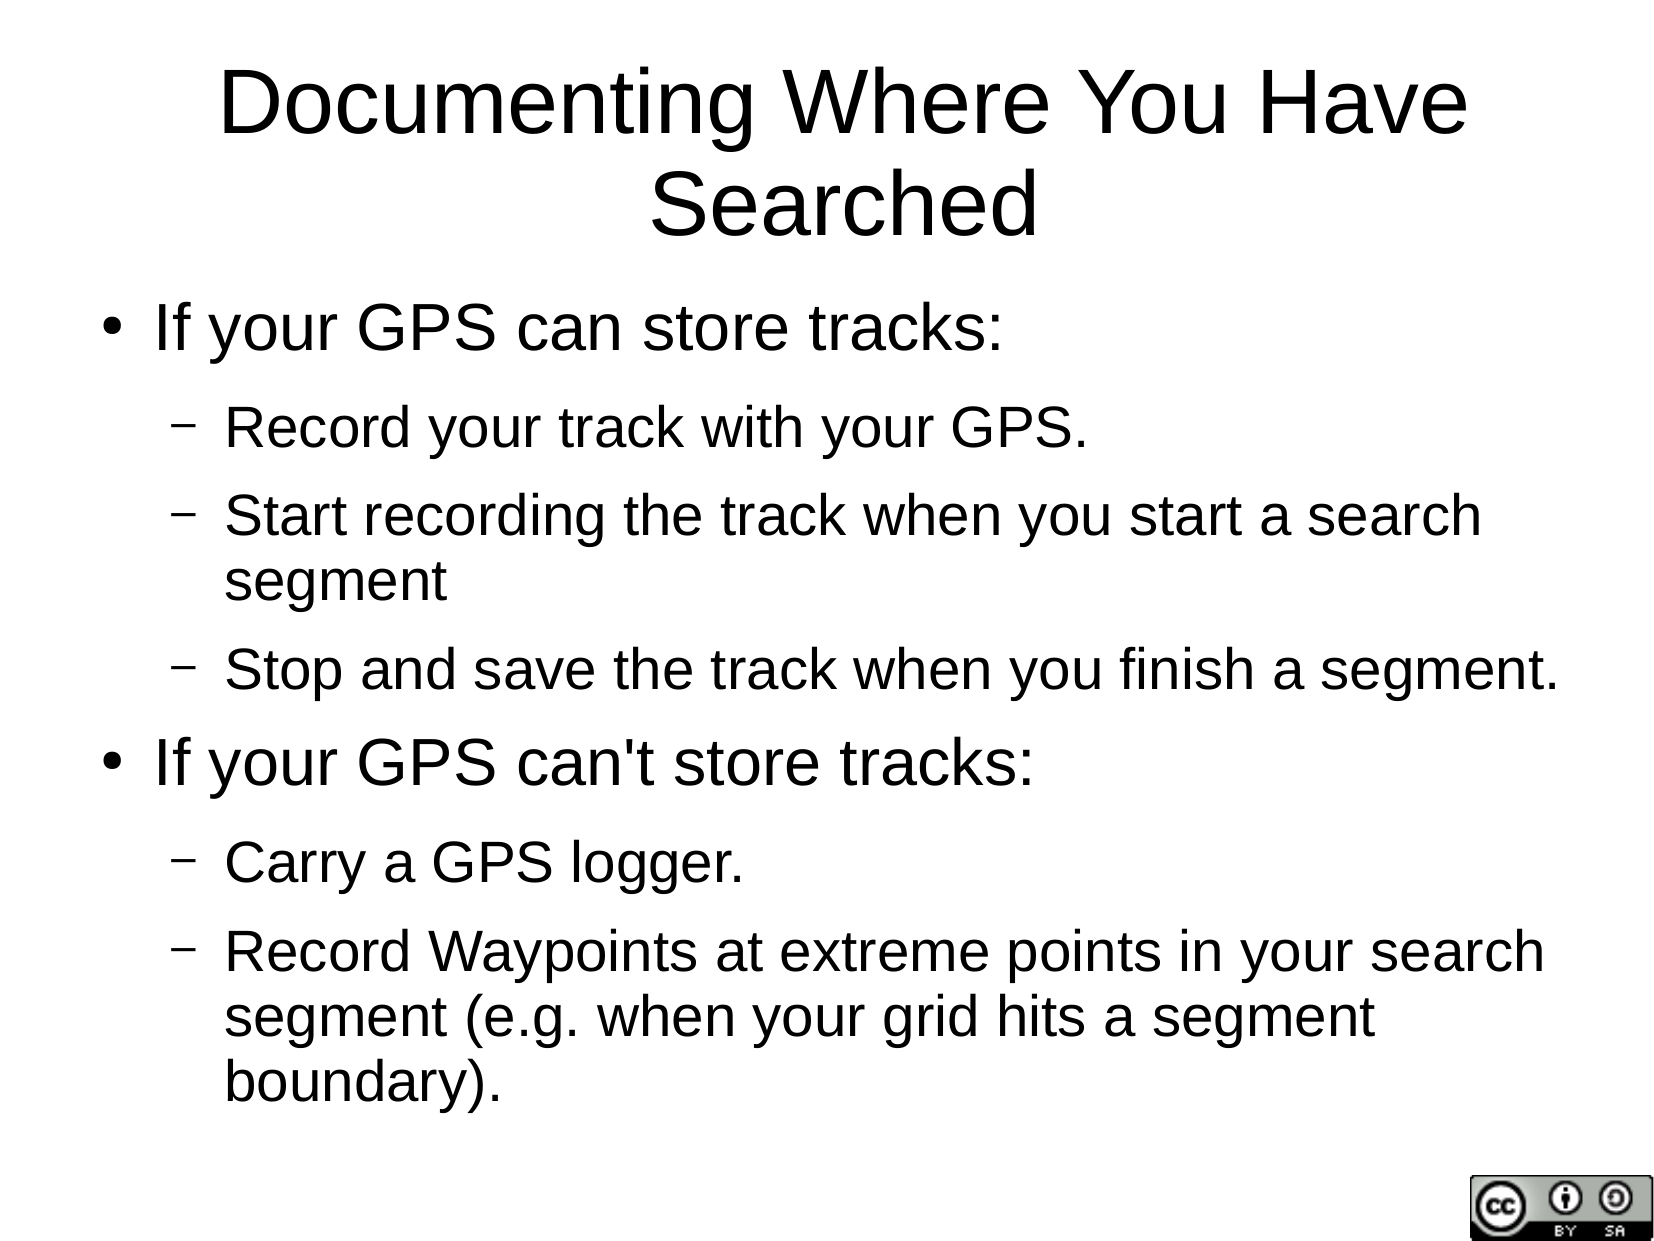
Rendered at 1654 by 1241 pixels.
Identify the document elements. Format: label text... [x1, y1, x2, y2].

list If your GPS can store tracks: Record your track with your GPS. Start recording the track when you start a search segment Stop and save the track when you finish a segment. If your GPS can't store tracks: Carry a GPS logger. Record Waypoints at extreme points in your search segment (e.g. when your grid hits a segment boundary). [82, 290, 1571, 1114]
picture [1470, 1175, 1654, 1241]
title Documenting Where You Have Searched [82, 49, 1571, 257]
